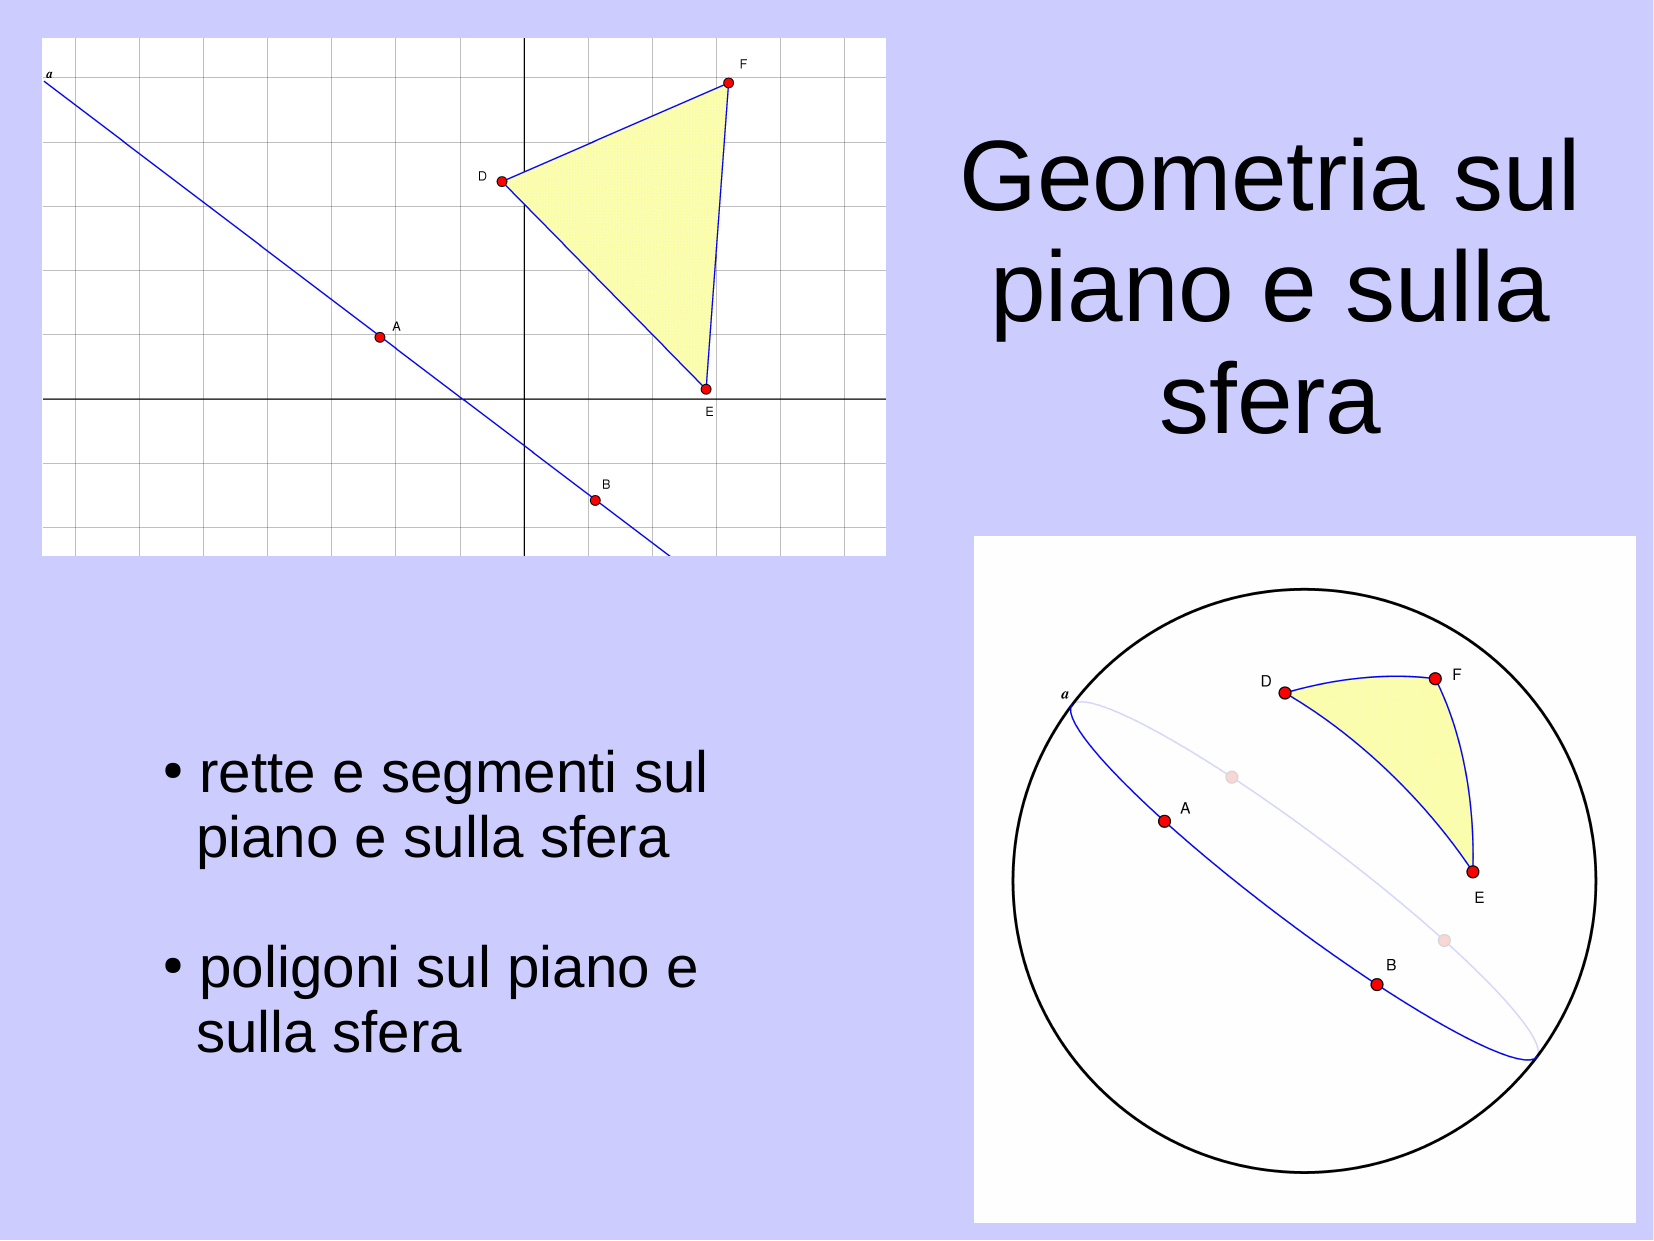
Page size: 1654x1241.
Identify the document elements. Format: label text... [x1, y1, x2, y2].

picture [974, 536, 1636, 1223]
text_box Geometria sul piano e sulla sfera [944, 112, 1654, 467]
picture [42, 38, 886, 556]
text_box rette e segmenti sul piano e sulla sfera poligoni sul piano e sulla sfera [147, 732, 810, 1072]
